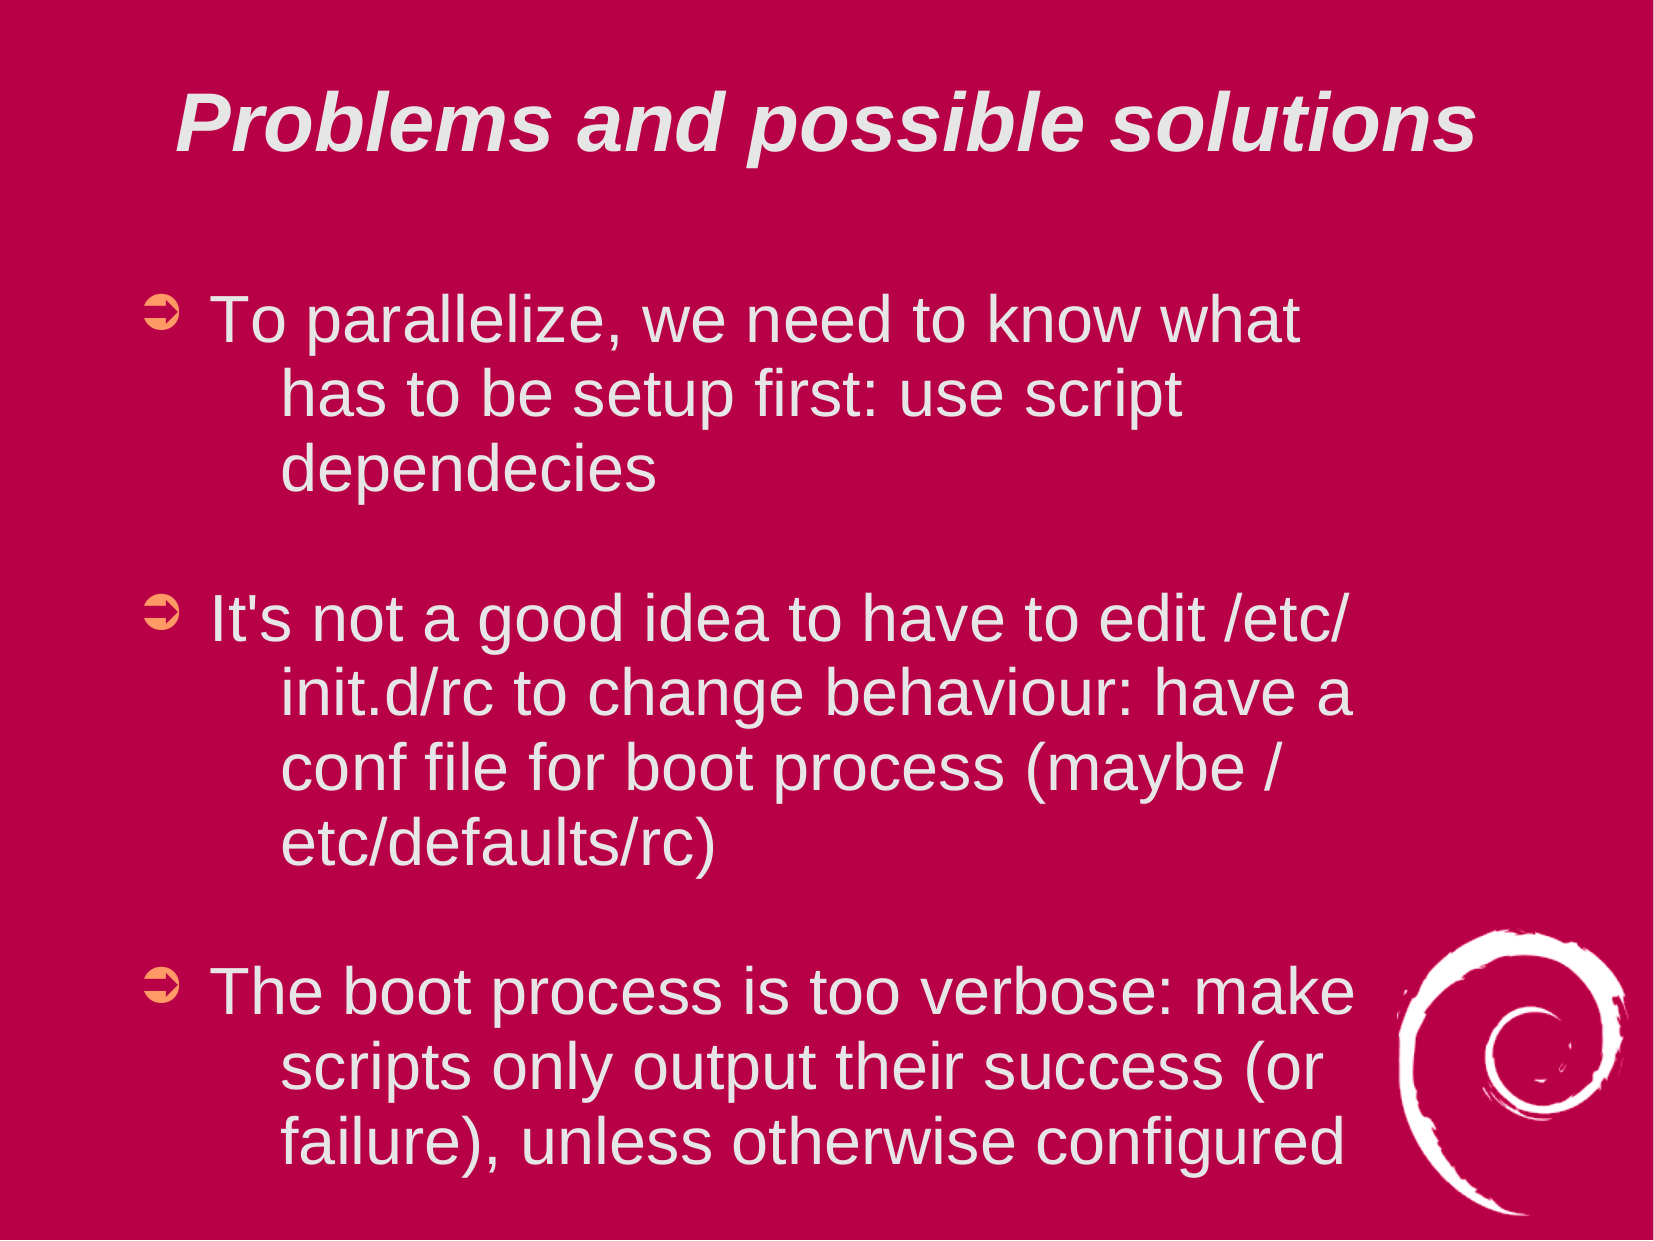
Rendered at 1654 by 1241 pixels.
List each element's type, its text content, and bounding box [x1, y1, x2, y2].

picture [1394, 925, 1632, 1218]
title Problems and possible solutions [121, 19, 1534, 227]
list To parallelize, we need to know what has to be setup first: use script dependecies It's not a good idea to have to edit /etc/init.d/rc to change behaviour: have a conf file for boot process (maybe /etc/defaults/rc) The boot process is too verbose: make scripts only output their success (or failure), unless otherwise configured [115, 281, 1418, 1115]
